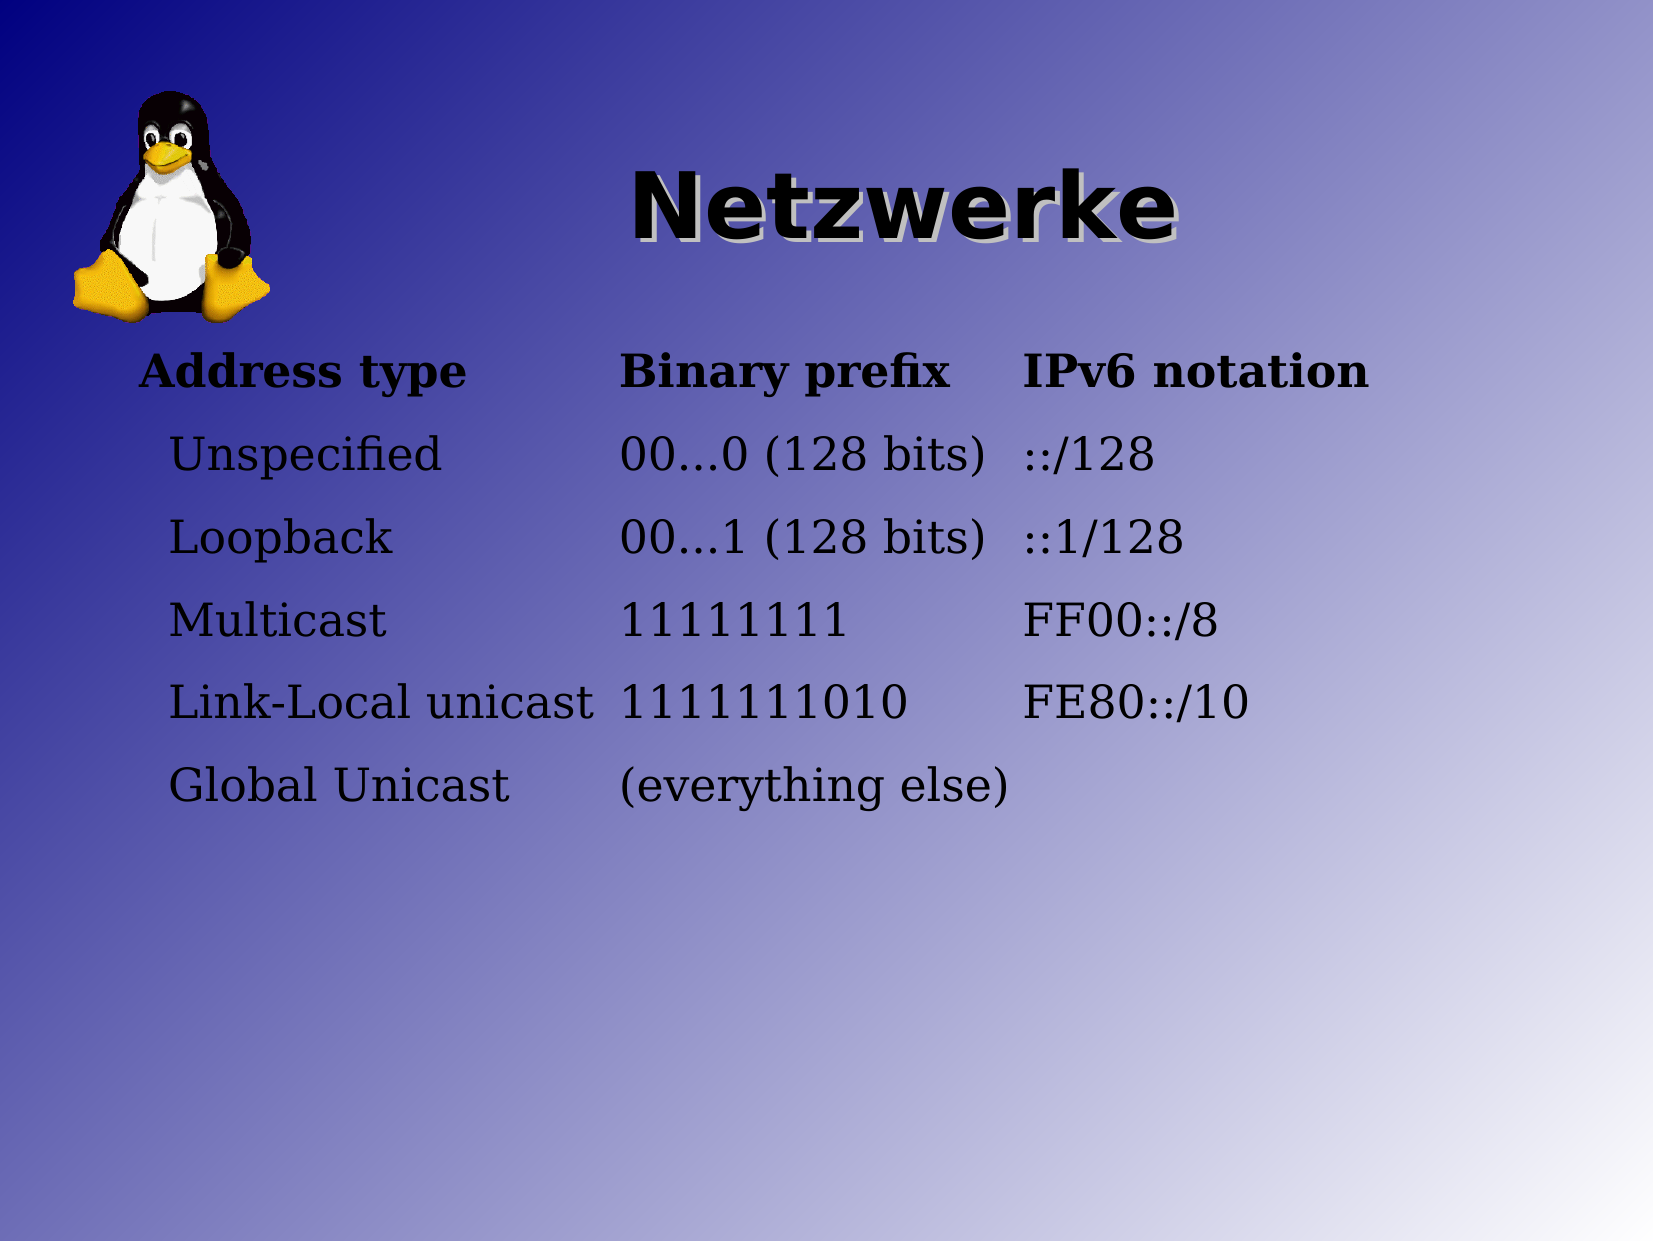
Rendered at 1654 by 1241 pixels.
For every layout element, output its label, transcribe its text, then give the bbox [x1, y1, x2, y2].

title Netzwerke [274, 102, 1533, 311]
list Address type Binary prefix IPv6 notation Unspecified 00...0 (128 bits) ::/128 Loopback 00...1 (128 bits) ::1/128 Multicast 11111111 FF00::/8 Link-Local unicast 1111111010 FE80::/10 Global Unicast (everything else) [121, 344, 1533, 1127]
picture [73, 91, 270, 323]
